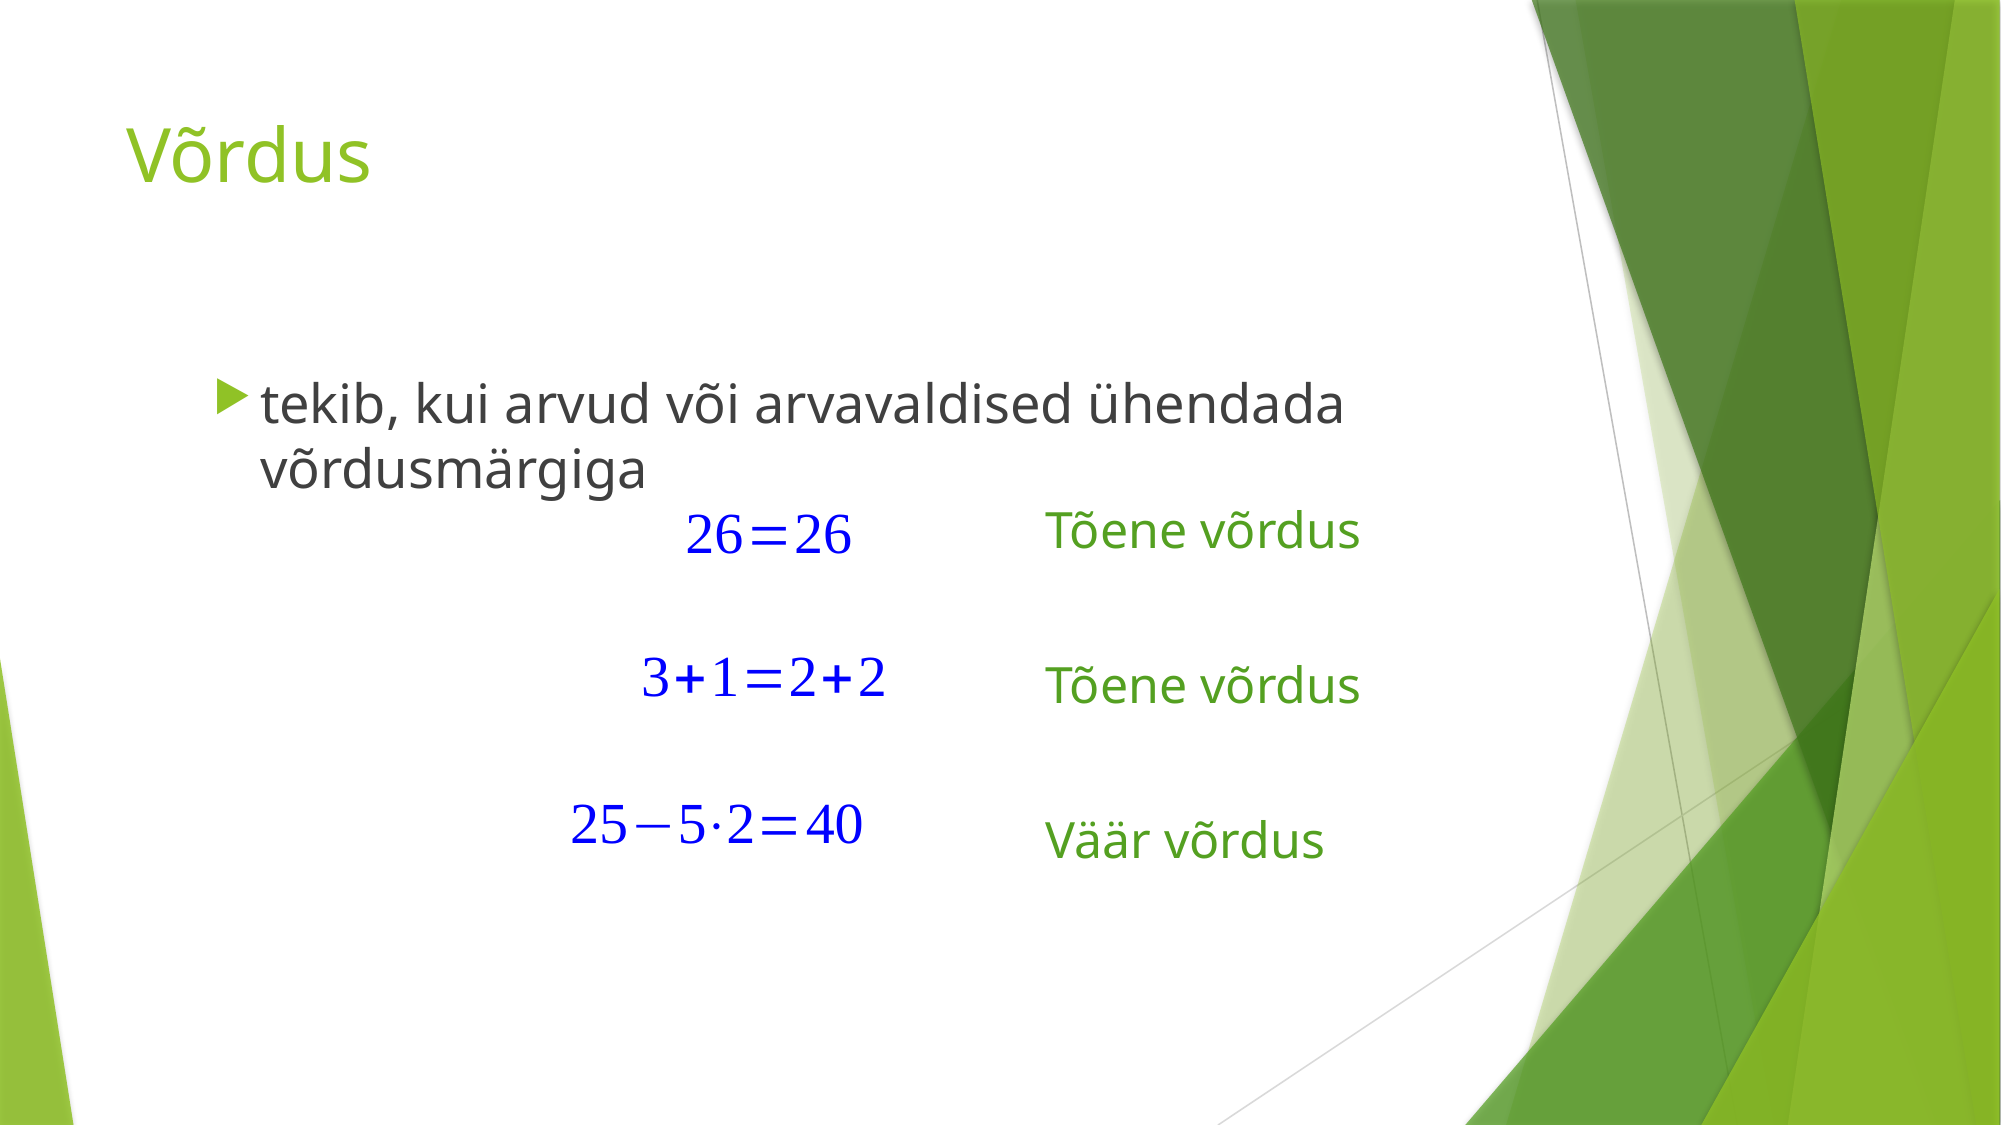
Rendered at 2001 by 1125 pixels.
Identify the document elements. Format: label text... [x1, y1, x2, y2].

title Võrdus [111, 99, 1522, 317]
chart [634, 644, 894, 709]
chart [563, 792, 871, 857]
list tekib, kui arvud või arvavaldised ühendada võrdusmärgiga [123, 276, 1534, 913]
text_box Tõene võrdus [1030, 645, 1377, 721]
text_box Tõene võrdus [1030, 490, 1377, 566]
chart [679, 501, 860, 567]
text_box Väär võrdus [1030, 800, 1341, 876]
